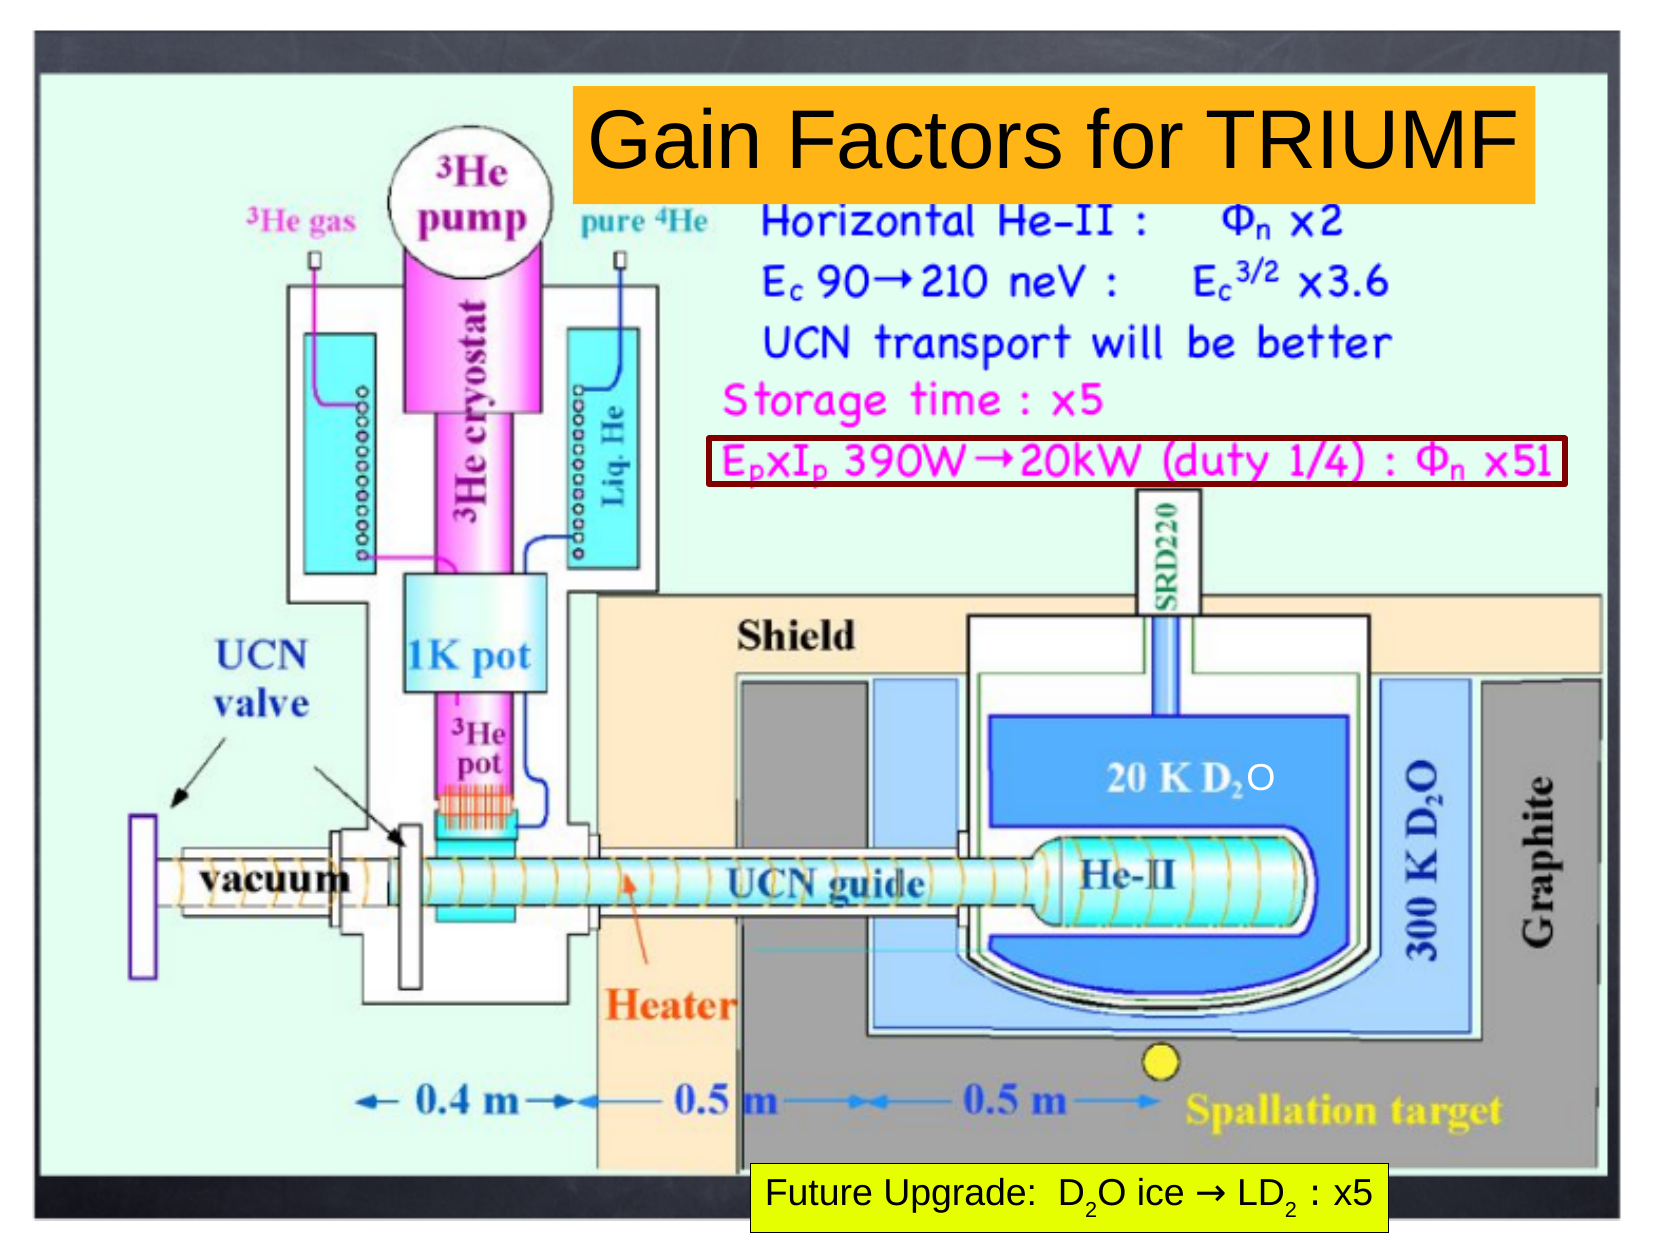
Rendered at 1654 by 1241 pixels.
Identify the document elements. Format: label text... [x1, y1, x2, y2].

text_box Future Upgrade: D2O ice → LD2 : x5 [750, 1163, 1387, 1233]
text_box O [1231, 749, 1291, 811]
text_box Gain Factors for TRIUMF [572, 86, 1534, 205]
picture [29, 29, 1625, 1221]
